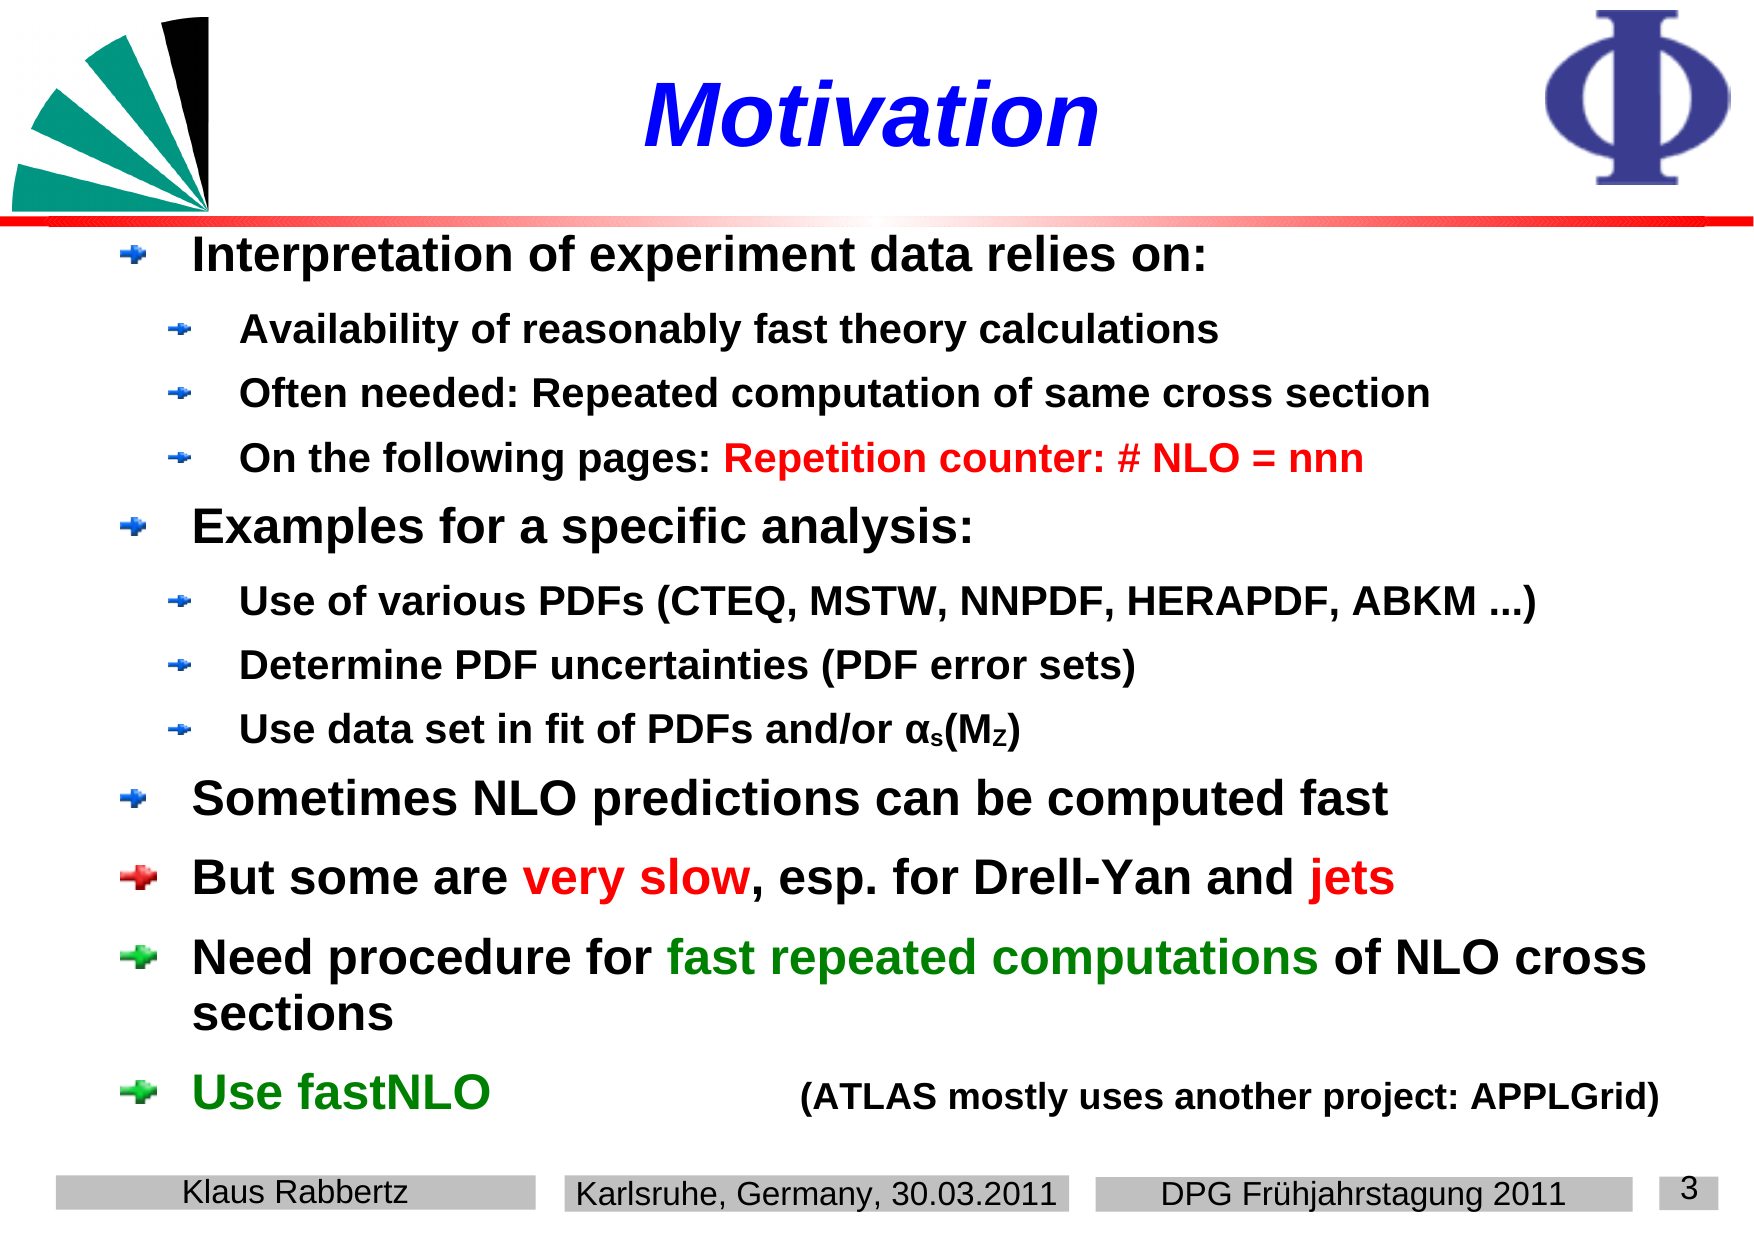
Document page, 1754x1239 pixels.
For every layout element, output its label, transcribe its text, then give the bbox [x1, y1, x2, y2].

picture [12, 17, 209, 214]
list Interpretation of experiment data relies on: Availability of reasonably fast theory calculations Often needed: Repeated computation of same cross section On the following pages: Repetition counter: # NLO = nnn Examples for a specific analysis: Use of various PDFs (CTEQ, MSTW, NNPDF, HERAPDF, ABKM ...) Determine PDF uncertainties (PDF error sets) Use data set in fit of PDFs and/or αs(MZ) Sometimes NLO predictions can be computed fast But some are very slow, esp. for Drell-Yan and jets Need procedure for fast repeated computations of NLO cross sections Use fastNLO (ATLAS mostly uses another project: APPLGrid) [61, 226, 1687, 1134]
picture [1545, 10, 1731, 185]
title Motivation [282, 21, 1566, 183]
